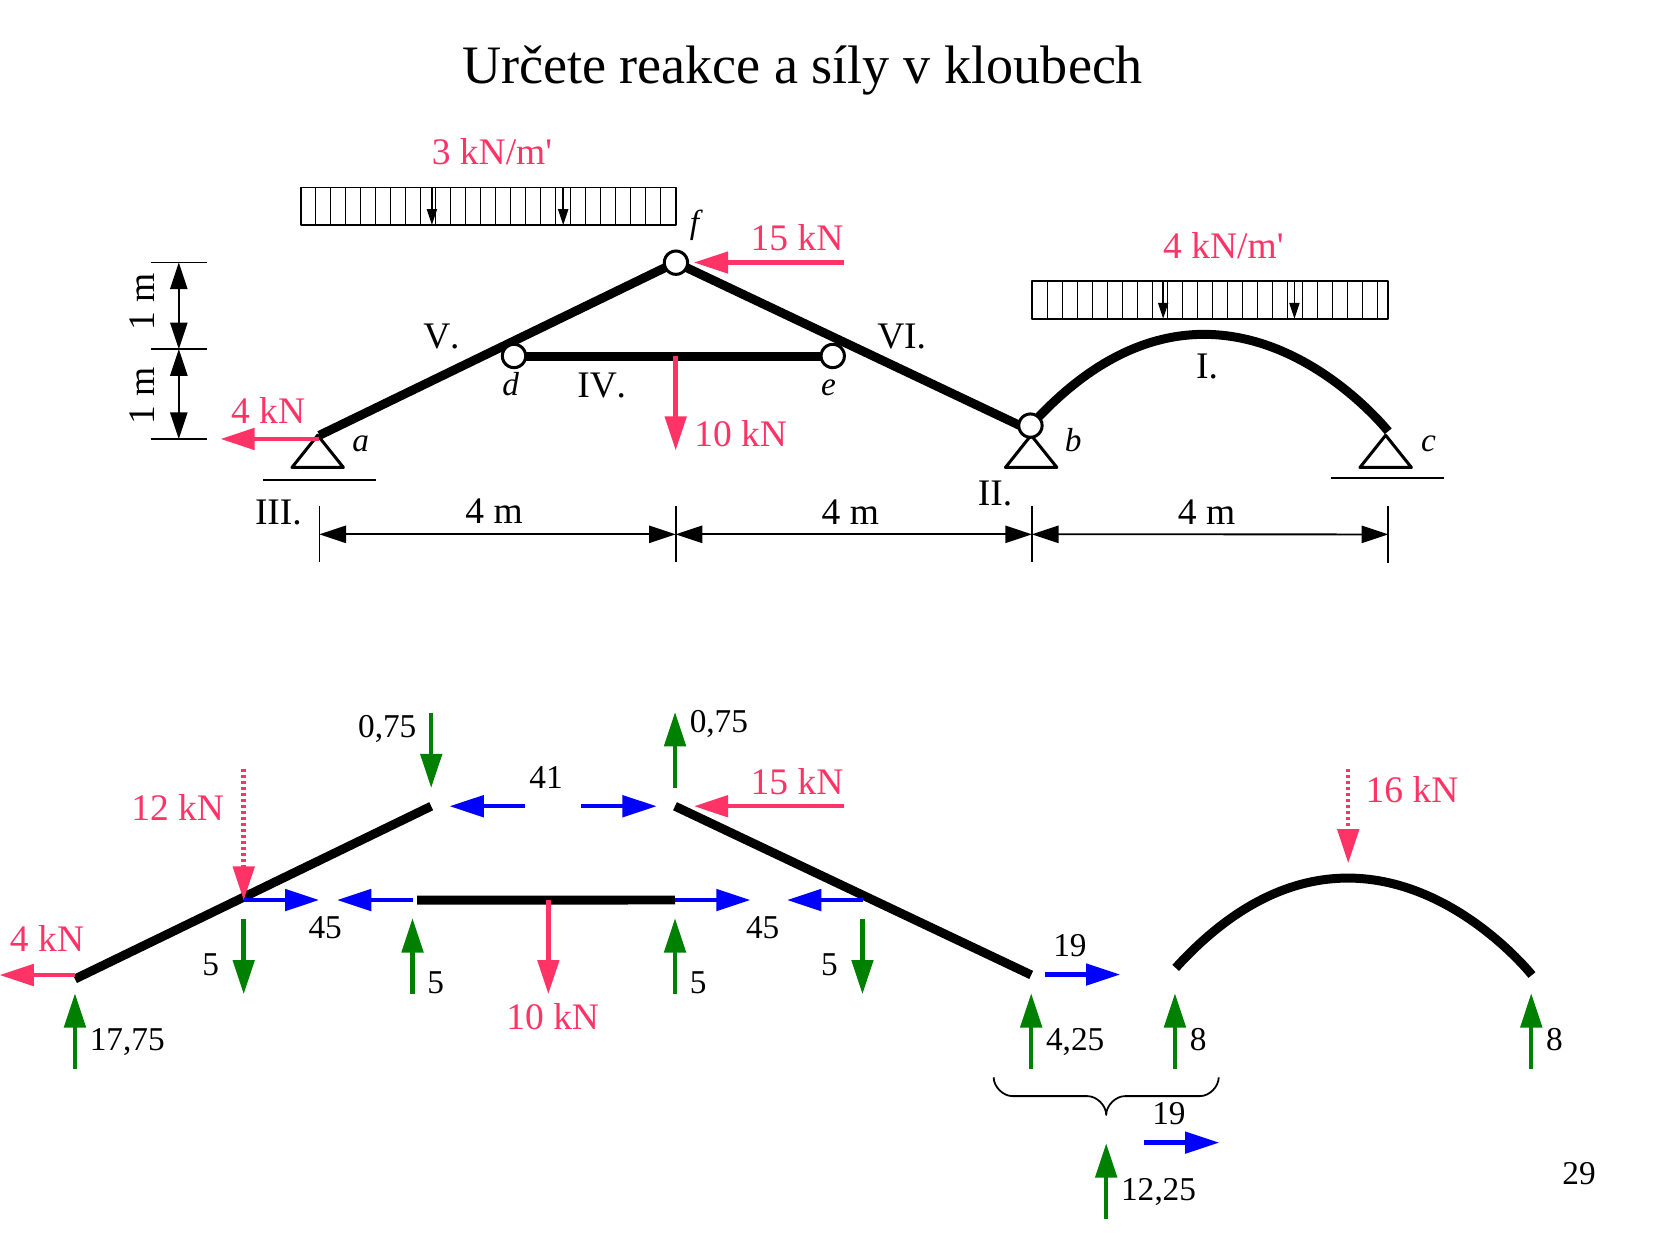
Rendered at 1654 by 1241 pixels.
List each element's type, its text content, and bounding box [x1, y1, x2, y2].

text_box 45 [731, 901, 813, 957]
text_box 0,75 [675, 694, 776, 751]
text_box 10 kN [506, 996, 601, 1042]
text_box V. [408, 307, 503, 368]
text_box I. [1181, 337, 1238, 398]
text_box a [337, 414, 394, 469]
text_box 8 [1174, 1013, 1257, 1069]
text_box [433, 187, 563, 225]
text_box III. [240, 483, 335, 544]
text_box 0,75 [343, 699, 444, 756]
text_box VI. [862, 307, 957, 368]
text_box 5 [412, 956, 494, 1012]
text_box [1295, 281, 1389, 319]
text_box 41 [514, 751, 596, 807]
text_box 16 kN [1365, 769, 1535, 815]
text_box 4,25 [1031, 1013, 1126, 1069]
text_box [1164, 281, 1294, 319]
text_box 4 m [450, 483, 564, 544]
title Určete reakce a síly v kloubech [59, 0, 1548, 132]
text_box [664, 251, 688, 275]
text_box 4 kN [10, 917, 123, 964]
text_box 5 [187, 938, 269, 994]
text_box 12 kN [131, 787, 301, 833]
text_box [503, 344, 526, 357]
text_box 15 kN [750, 216, 864, 263]
text_box [300, 187, 431, 225]
text_box 15 kN [750, 760, 864, 807]
text_box [1018, 413, 1043, 438]
text_box d [487, 357, 544, 413]
text_box [821, 344, 845, 357]
text_box 45 [293, 901, 376, 957]
text_box 1 m [113, 346, 174, 439]
text_box 17,75 [74, 1013, 207, 1069]
text_box 4 kN [230, 389, 344, 436]
text_box b [1050, 414, 1107, 469]
text_box 1 m [113, 233, 174, 346]
text_box 5 [806, 938, 888, 994]
text_box 4 m [1163, 483, 1276, 544]
text_box f [675, 196, 732, 251]
text_box II. [963, 464, 1057, 526]
text_box IV. [562, 356, 657, 417]
text_box 5 [675, 956, 757, 1012]
text_box 19 [1038, 919, 1120, 975]
text_box 4 m [806, 483, 920, 544]
text_box 8 [1531, 1013, 1613, 1069]
text_box c [1406, 414, 1463, 469]
text_box 19 [1137, 1087, 1219, 1143]
text_box [564, 187, 676, 225]
text_box 10 kN [694, 412, 789, 459]
text_box e [806, 357, 863, 413]
text_box 3 kN/m' [431, 131, 601, 177]
text_box 12,25 [1106, 1163, 1238, 1219]
text_box 4 kN/m' [1163, 224, 1332, 271]
text_box [1031, 281, 1162, 319]
